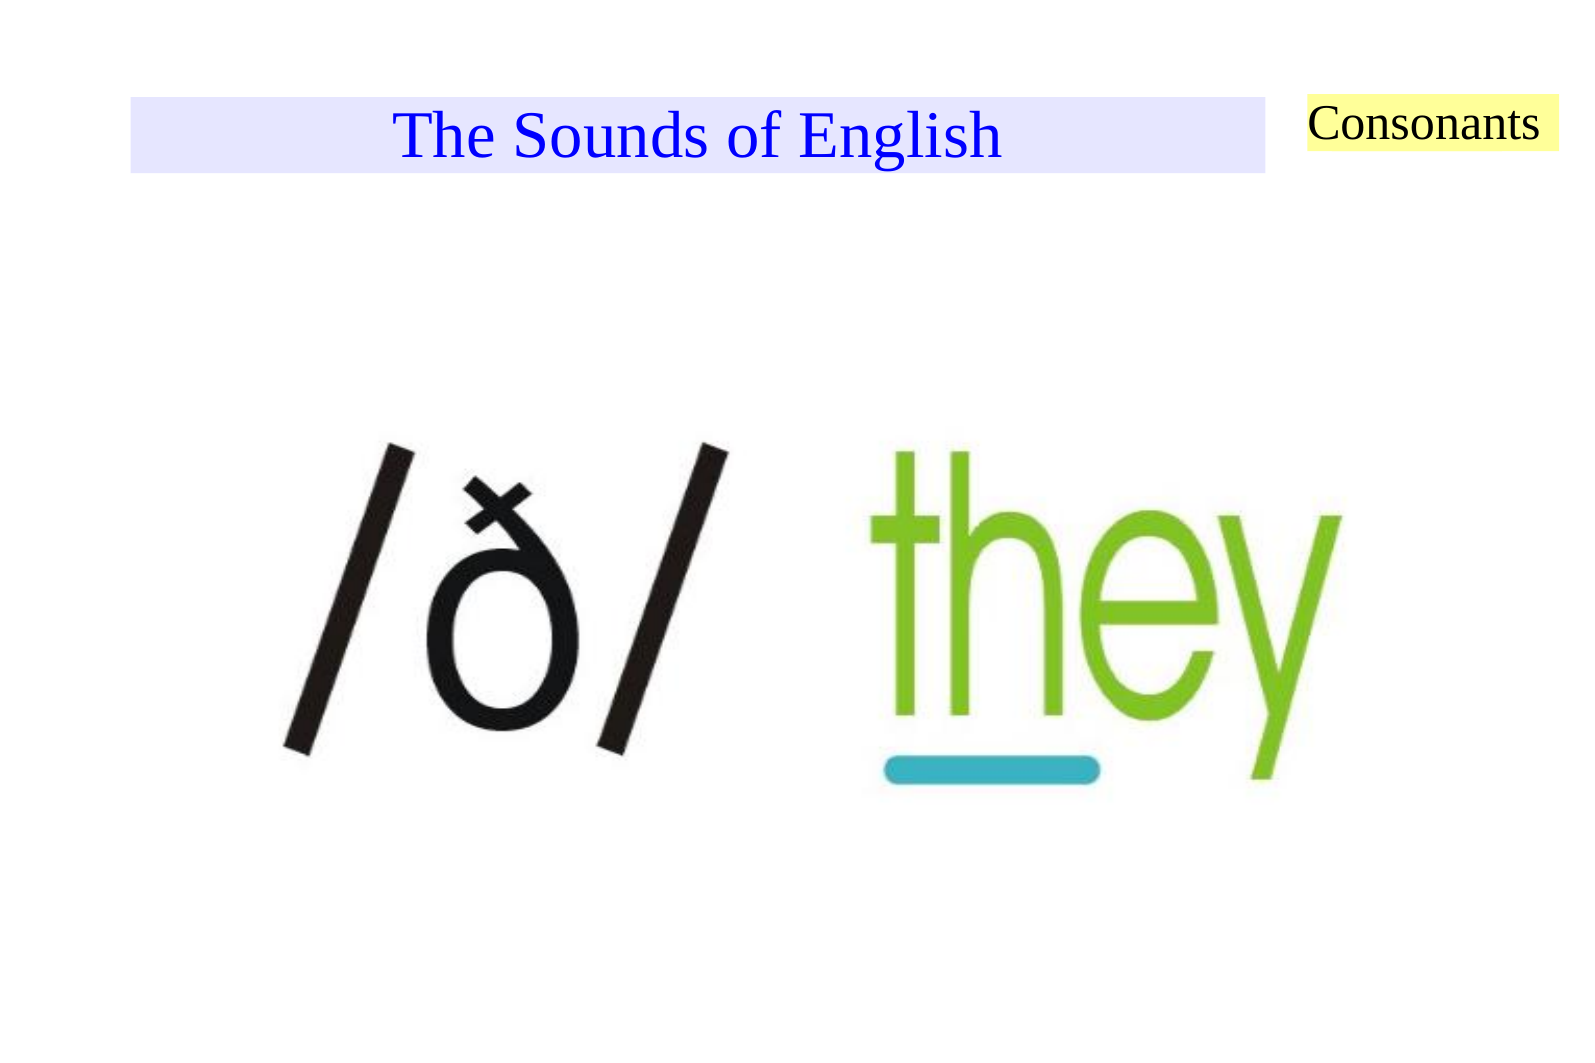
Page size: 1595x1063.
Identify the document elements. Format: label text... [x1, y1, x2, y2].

text_box The Sounds of English [130, 97, 1266, 174]
text_box Consonants [1307, 94, 1560, 152]
picture [146, 191, 1480, 1025]
